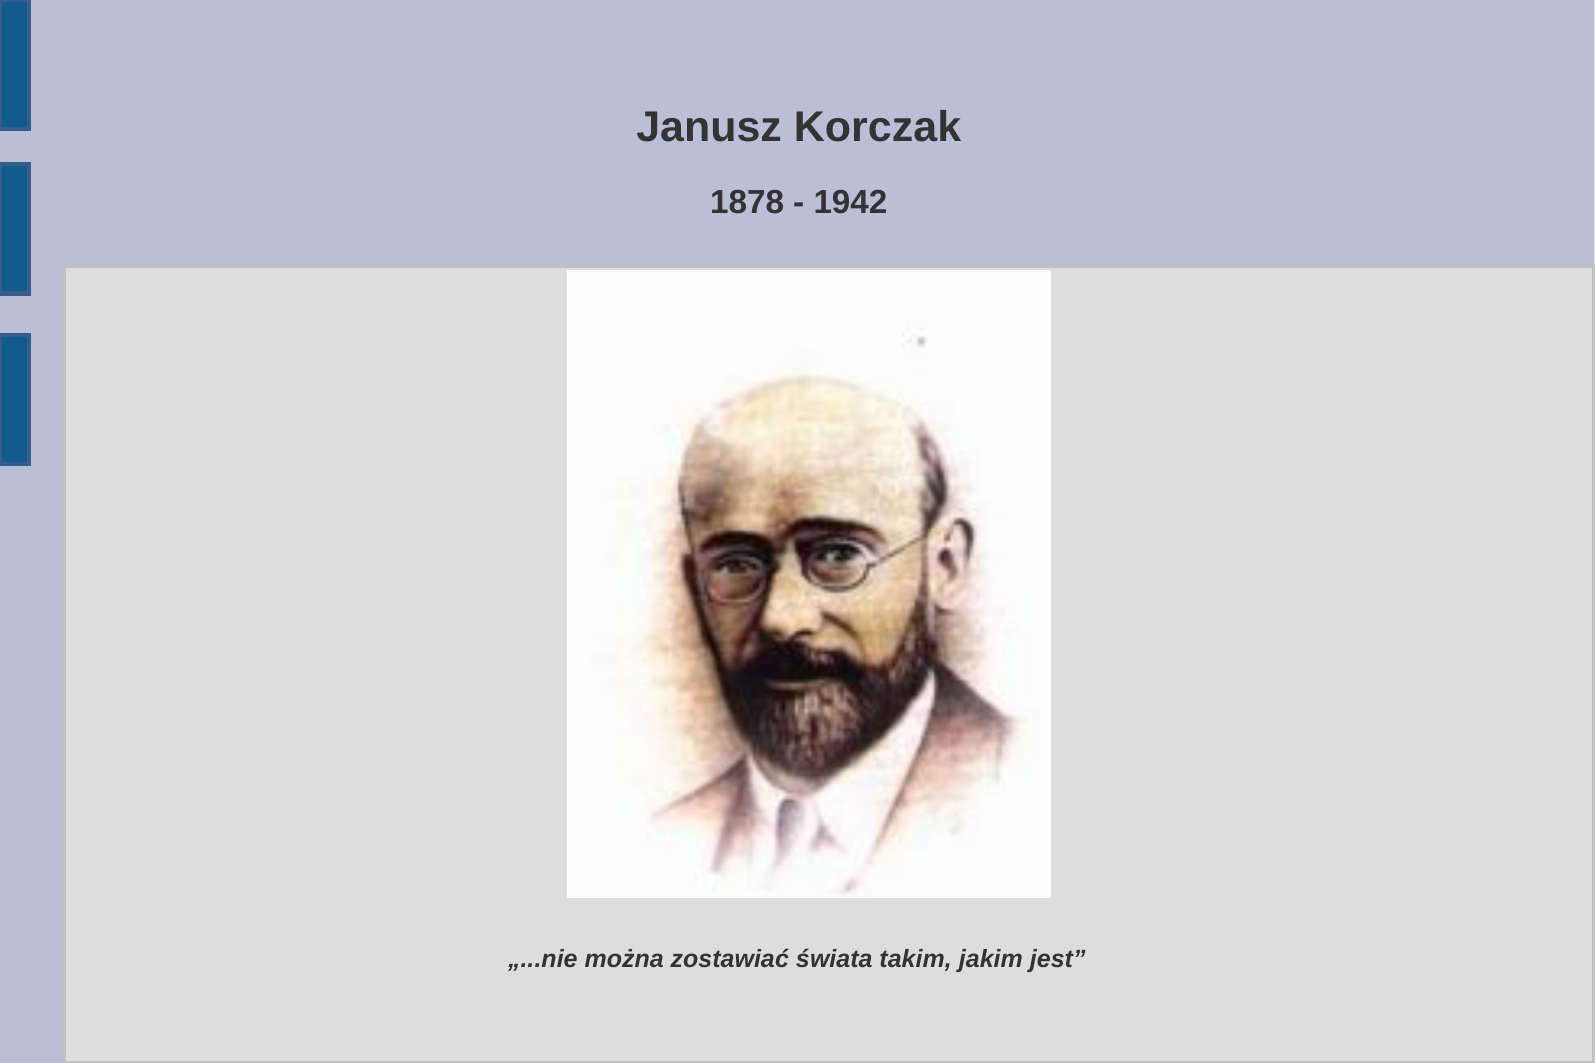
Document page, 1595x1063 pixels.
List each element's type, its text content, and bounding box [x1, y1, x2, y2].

text_box [567, 270, 1051, 898]
subtitle [130, 270, 1462, 940]
title Janusz Korczak 1878 - 1942 [118, 70, 1480, 249]
text_box „...nie można zostawiać świata takim, jakim jest” [460, 929, 1135, 1016]
